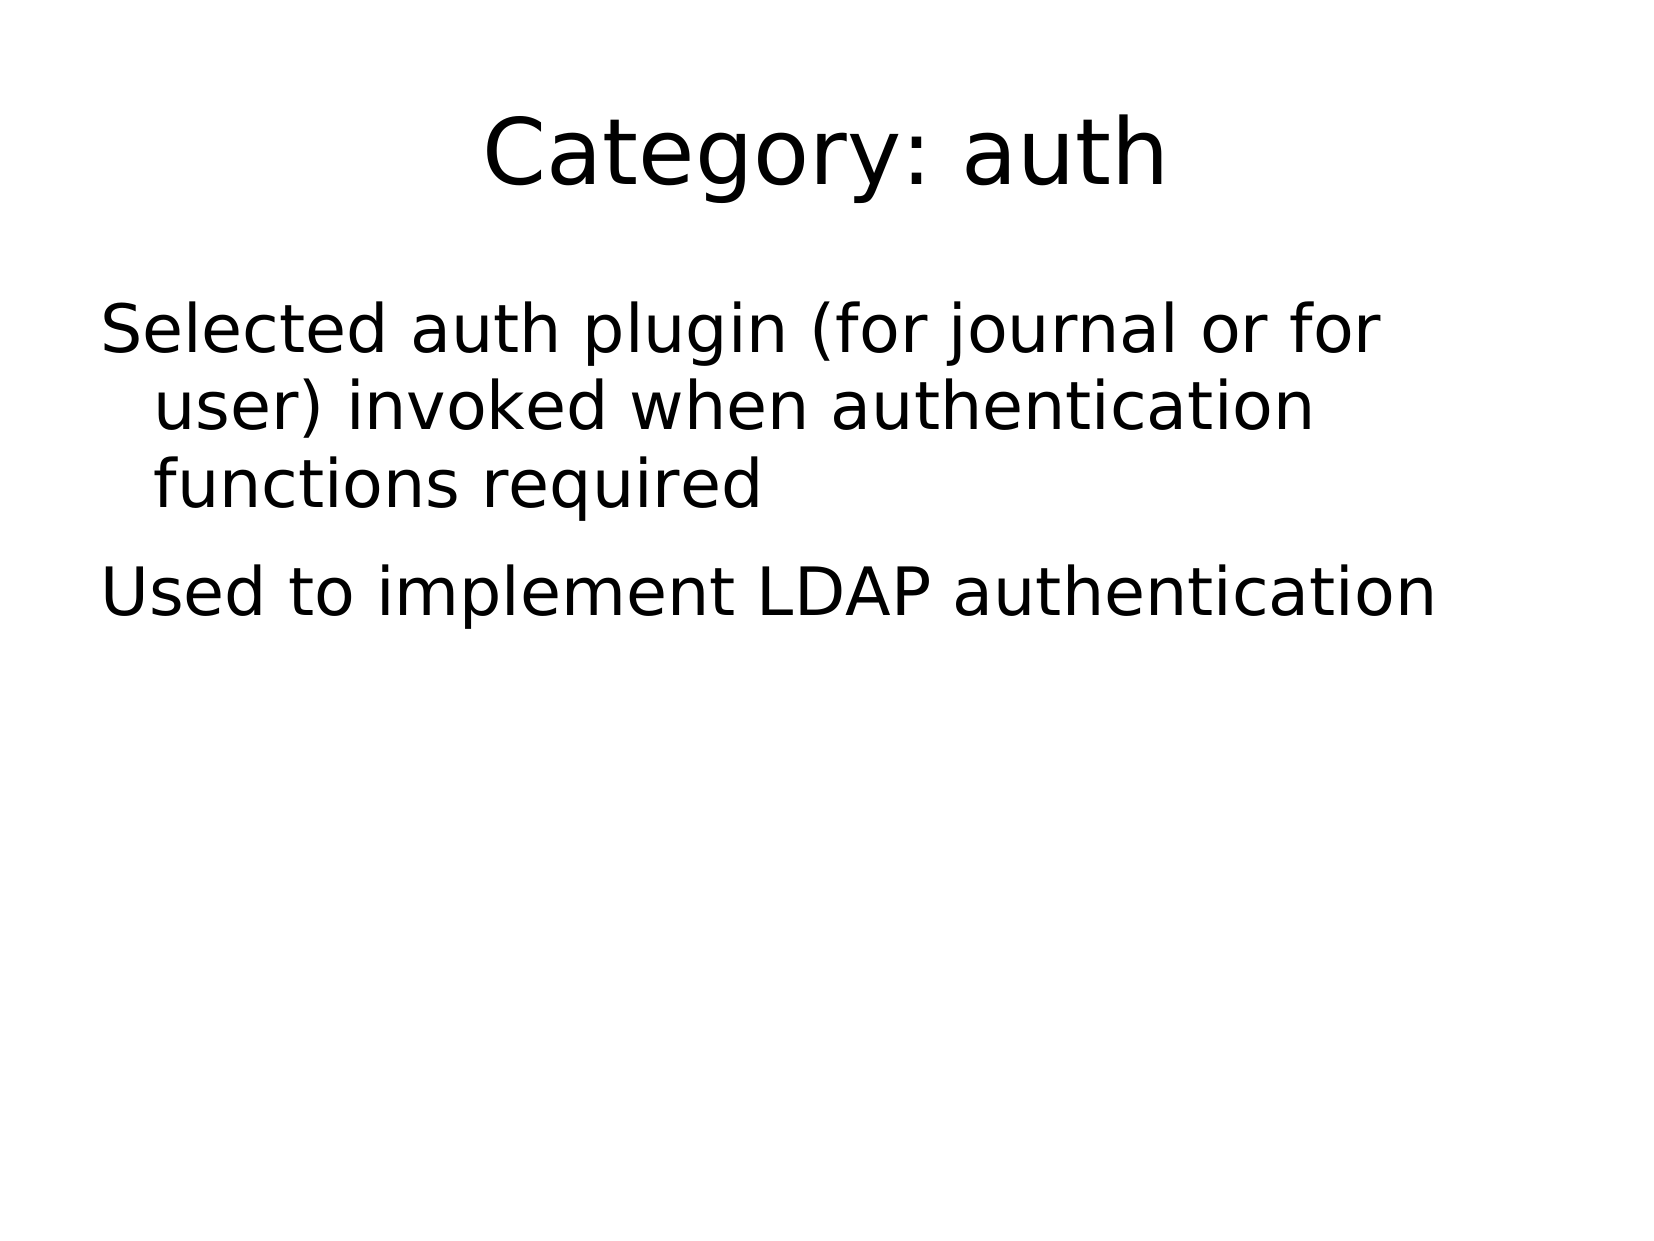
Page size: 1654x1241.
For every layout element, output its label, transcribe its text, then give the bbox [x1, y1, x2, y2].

list Selected auth plugin (for journal or for user) invoked when authentication functions required Used to implement LDAP authentication [82, 290, 1571, 1094]
title Category: auth [82, 56, 1571, 250]
